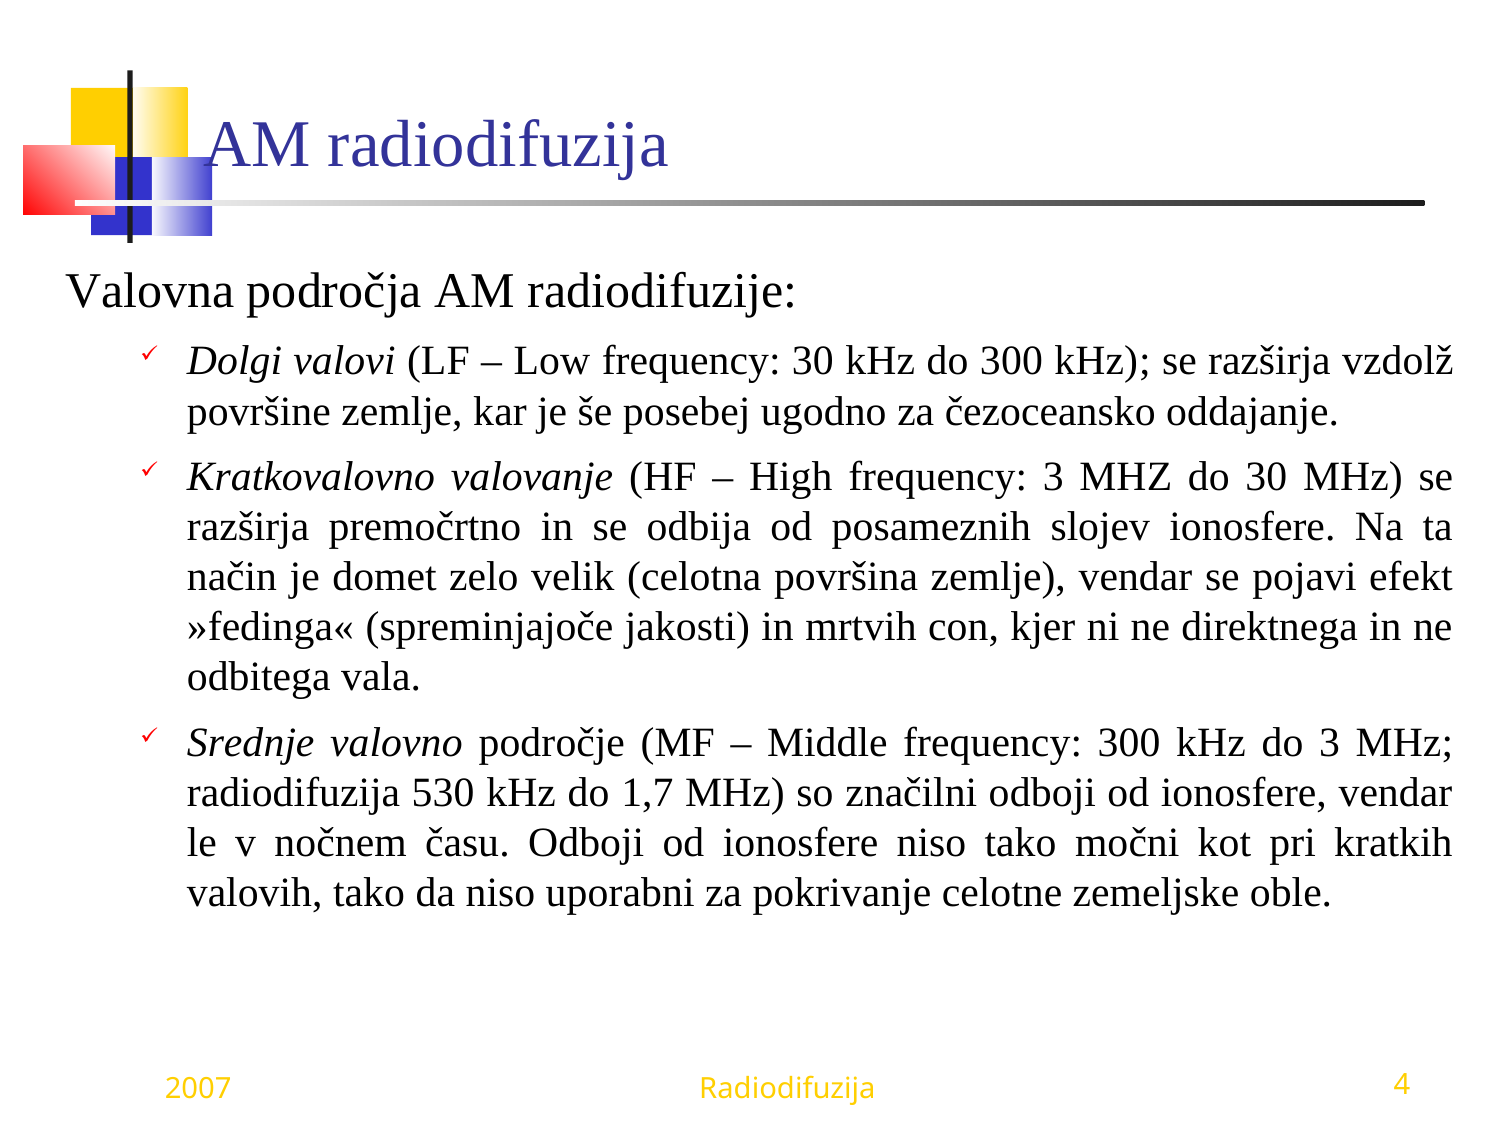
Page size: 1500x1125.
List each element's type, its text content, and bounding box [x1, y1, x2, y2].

list Valovna področja AM radiodifuzije: Dolgi valovi (LF – Low frequency: 30 kHz do 300 kHz); se razširja vzdolž površine zemlje, kar je še posebej ugodno za čezoceansko oddajanje. Kratkovalovno valovanje (HF – High frequency: 3 MHZ do 30 MHz) se razširja premočrtno in se odbija od posameznih slojev ionosfere. Na ta način je domet zelo velik (celotna površina zemlje), vendar se pojavi efekt »fedinga« (spreminjajoče jakosti) in mrtvih con, kjer ni ne direktnega in ne odbitega vala. Srednje valovno področje (MF – Middle frequency: 300 kHz do 3 MHz; radiodifuzija 530 kHz do 1,7 MHz) so značilni odboji od ionosfere, vendar le v nočnem času. Odboji od ionosfere niso tako močni kot pri kratkih valovih, tako da niso uporabni za pokrivanje celotne zemeljske oble. [50, 249, 1469, 1054]
text_box Radiodifuzija [549, 1054, 1026, 1113]
text_box <number> [1112, 1054, 1426, 1113]
text_box 2007 [150, 1054, 463, 1113]
title AM radiodifuzija [188, 92, 1468, 188]
